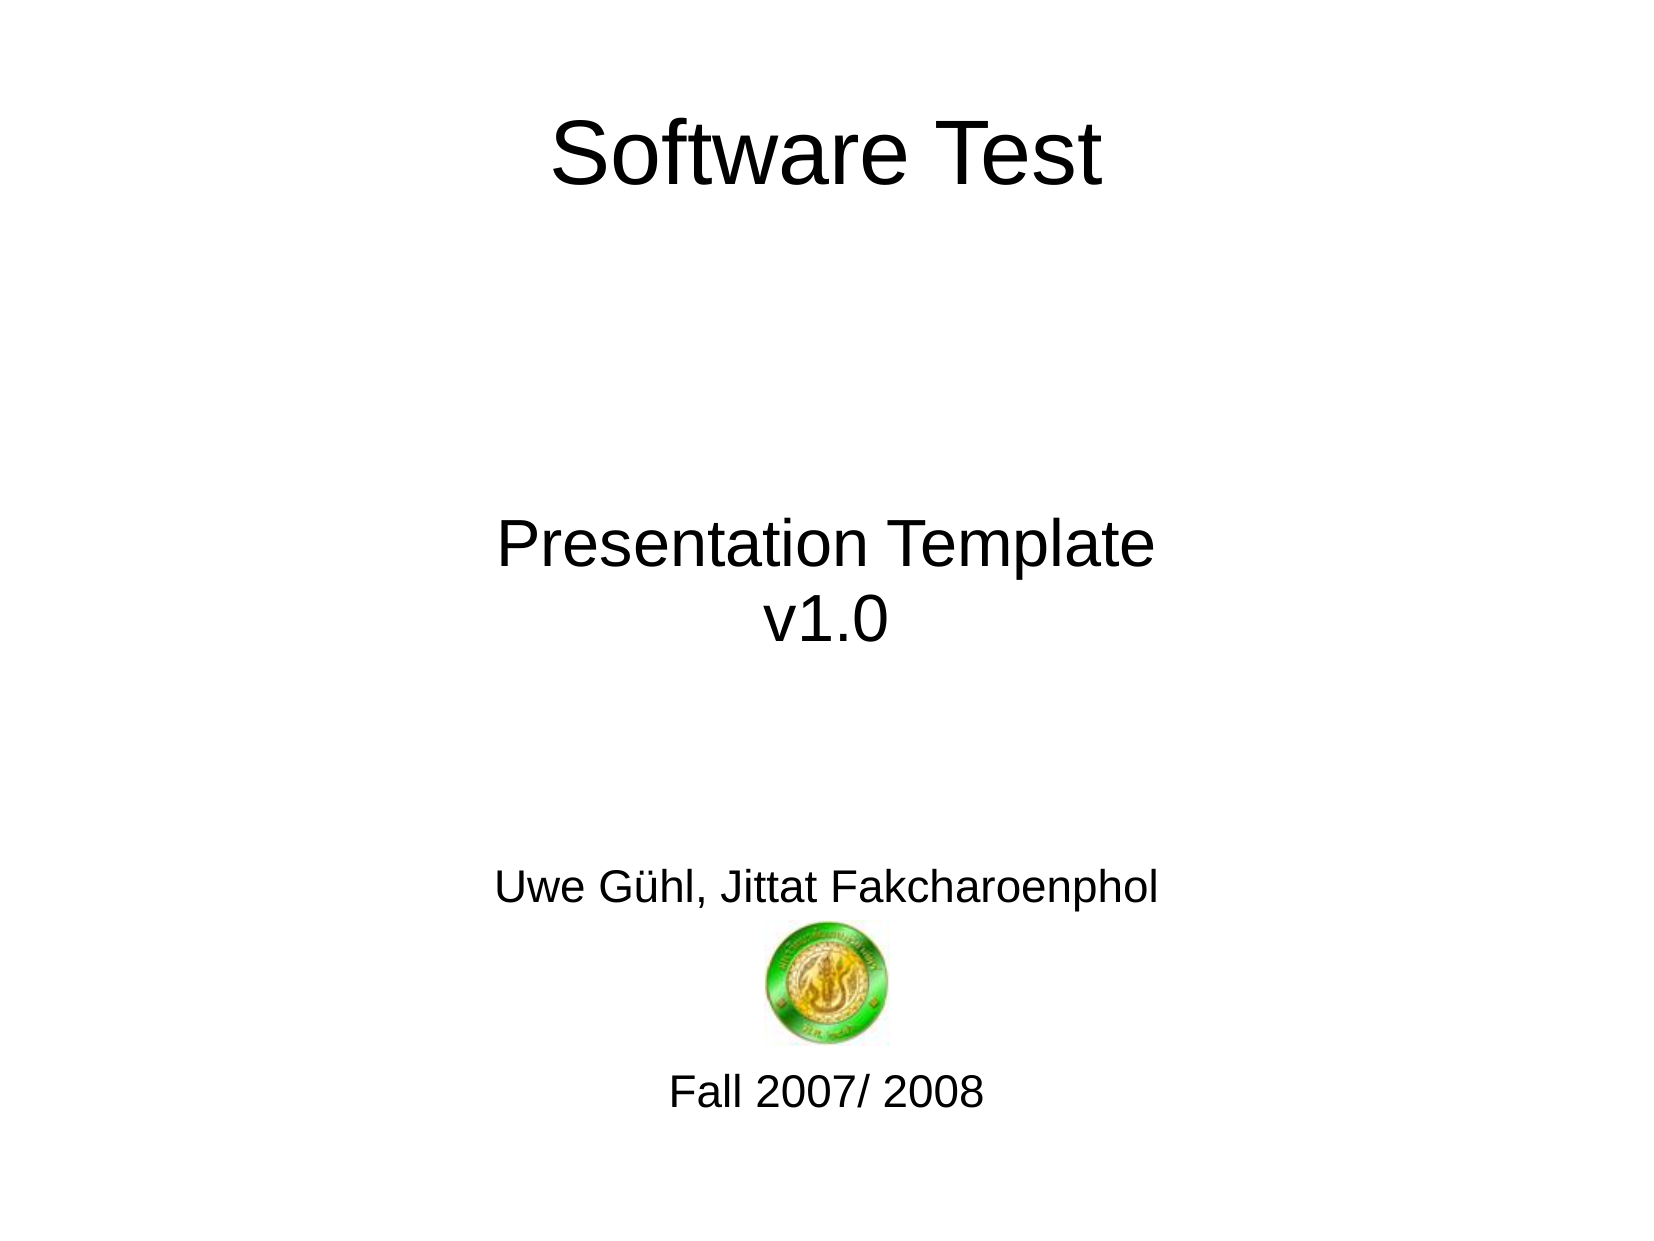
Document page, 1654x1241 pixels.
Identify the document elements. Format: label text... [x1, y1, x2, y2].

text_box Presentation Template v1.0 Uwe Gühl, Jittat Fakcharoenphol Fall 2007/ 2008 [82, 282, 1571, 1117]
title Software Test [82, 49, 1571, 257]
picture [764, 920, 890, 1046]
